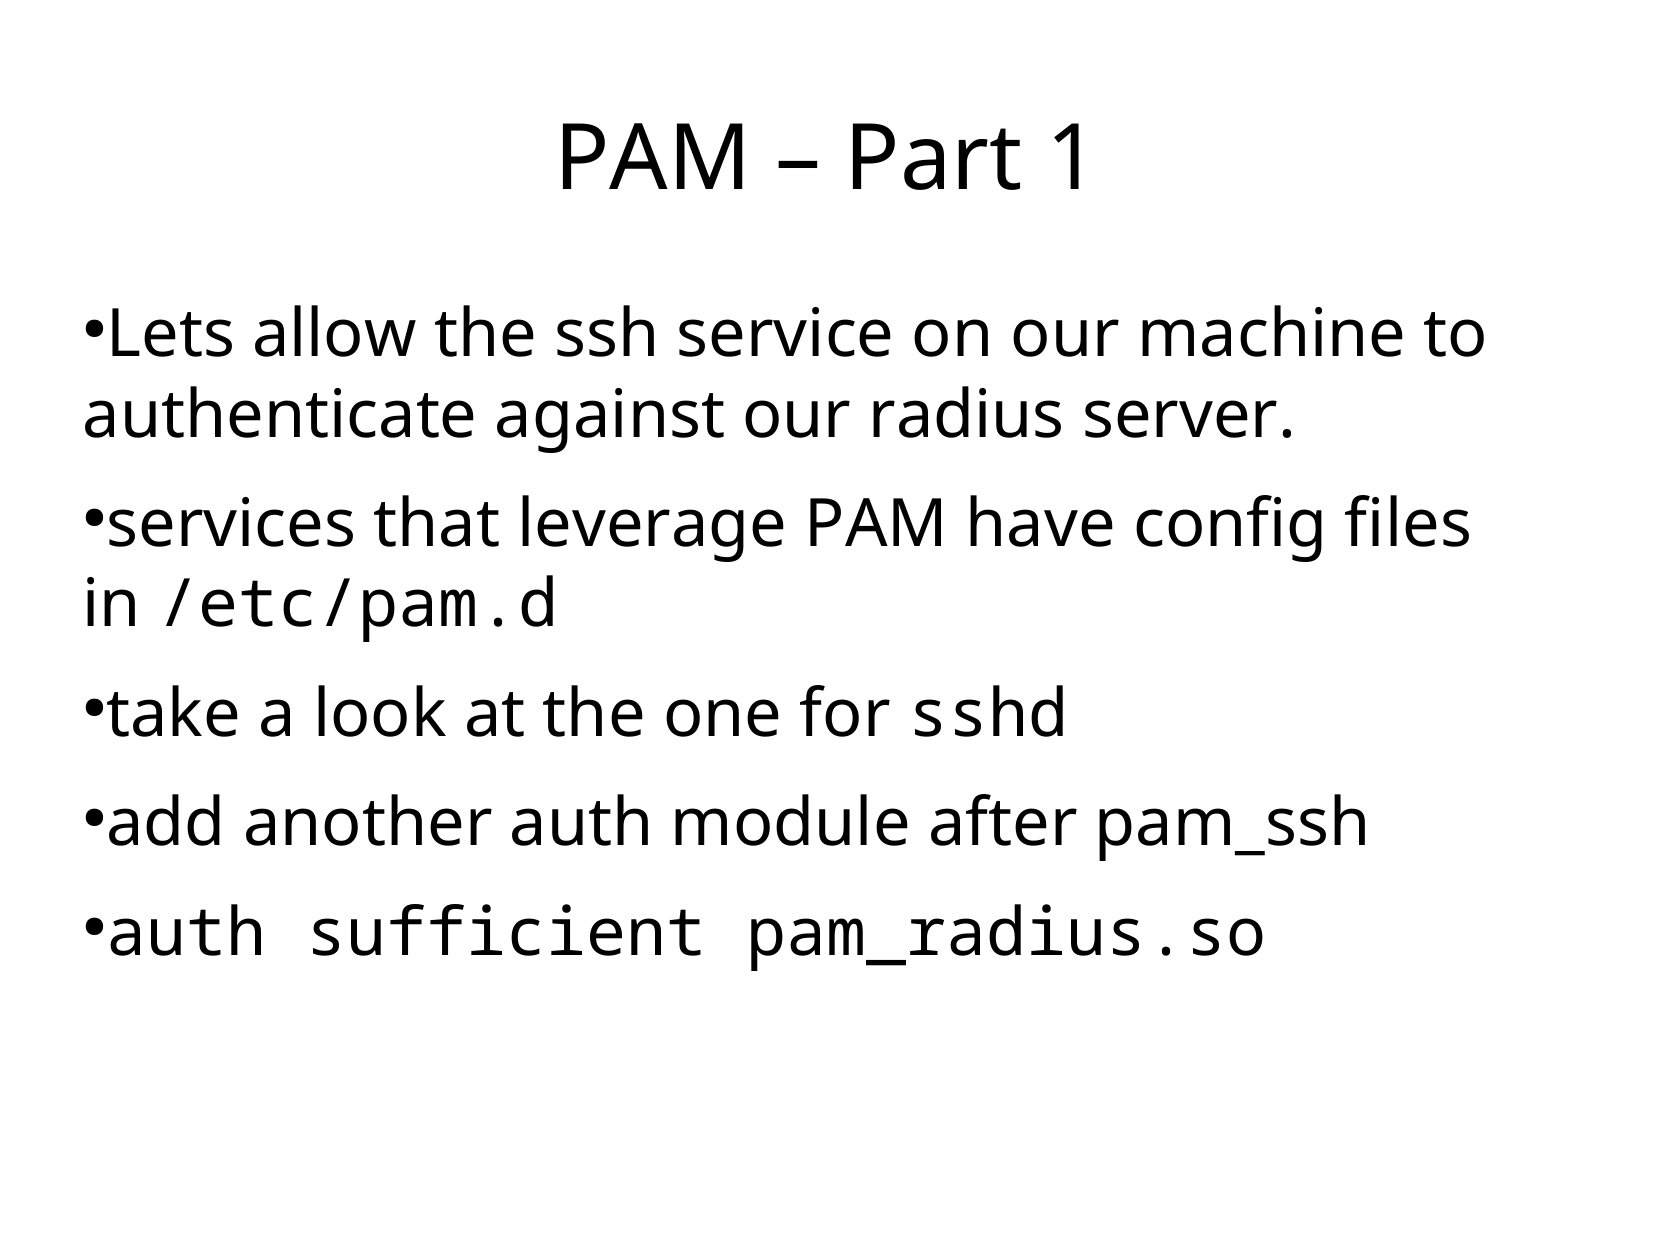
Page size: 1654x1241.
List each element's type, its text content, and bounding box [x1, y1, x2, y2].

title PAM – Part 1 [82, 49, 1571, 257]
list Lets allow the ssh service on our machine to authenticate against our radius server. services that leverage PAM have config files in /etc/pam.d take a look at the one for sshd add another auth module after pam_ssh auth sufficient pam_radius.so [82, 290, 1571, 1109]
